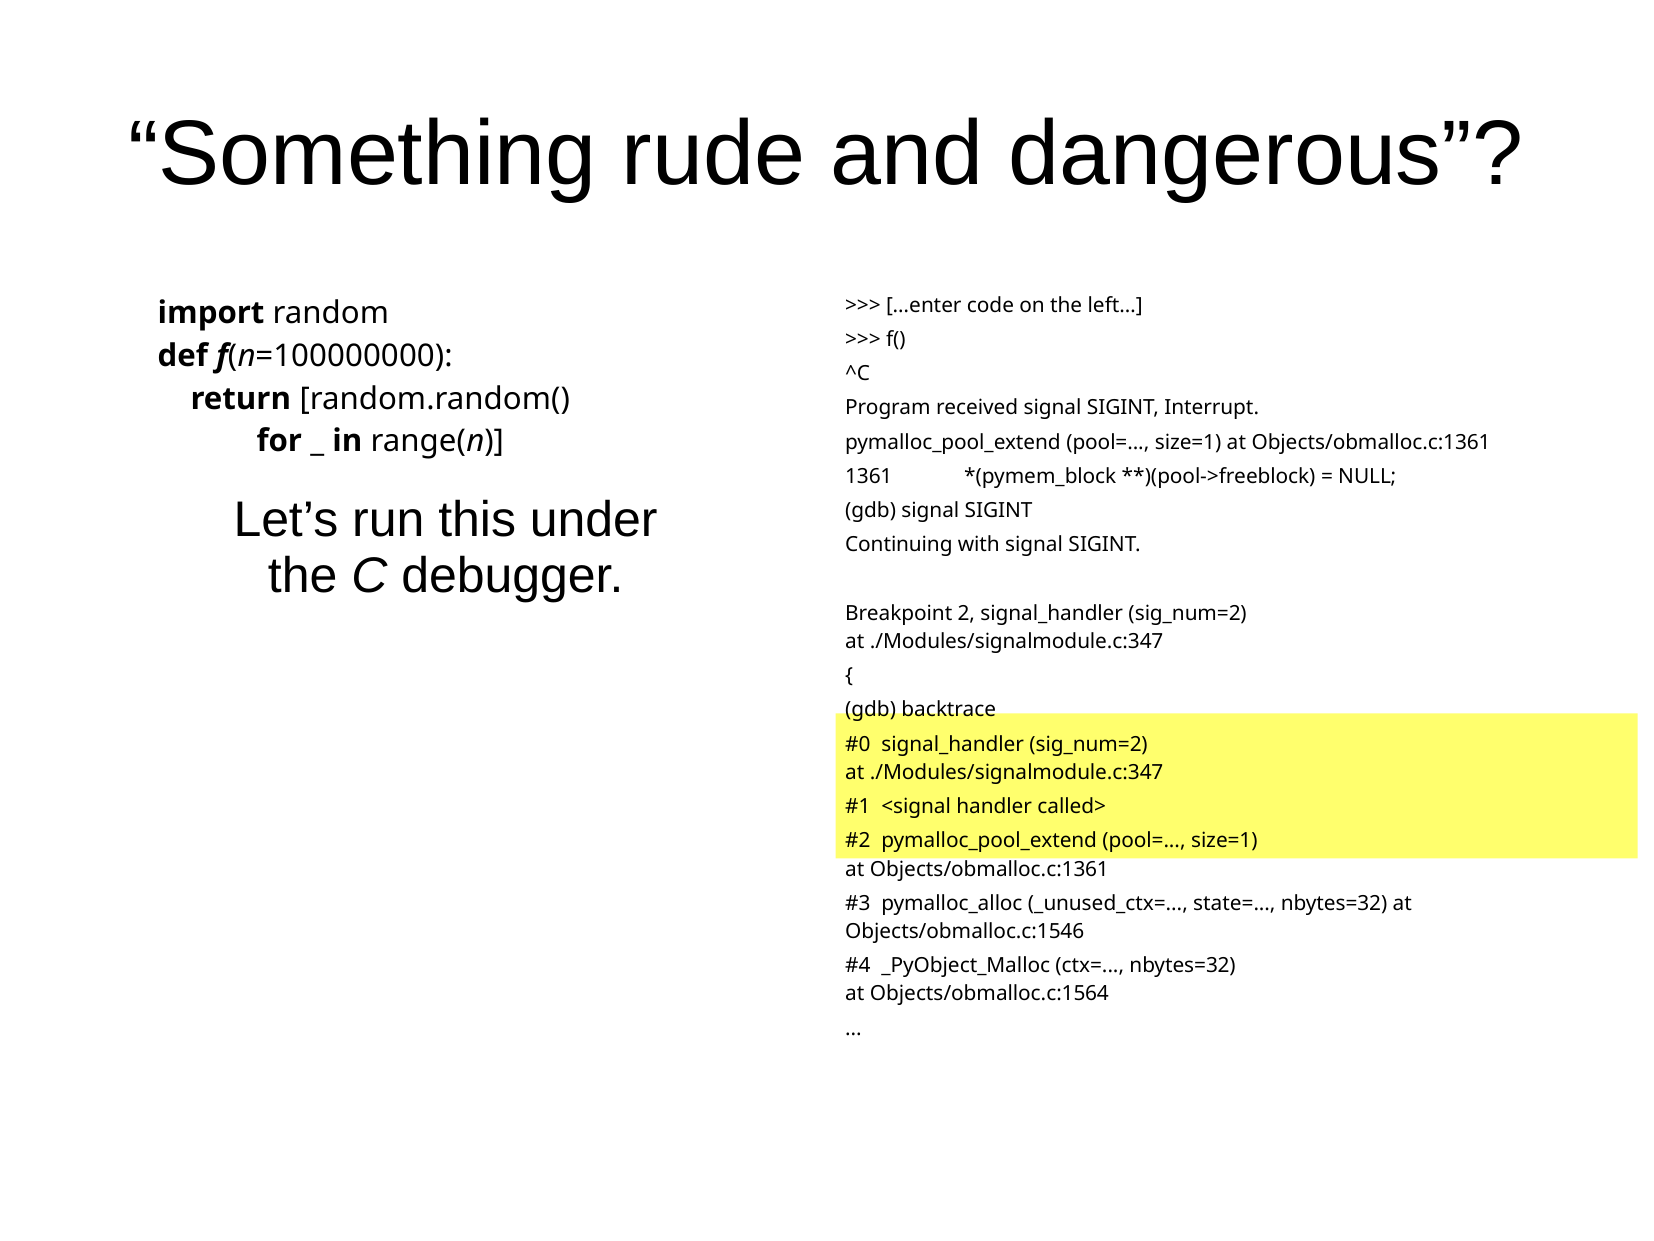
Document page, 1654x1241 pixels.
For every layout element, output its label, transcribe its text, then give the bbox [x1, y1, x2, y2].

title “Something rude and dangerous”? [82, 49, 1571, 257]
list import random def f(n=100000000): return [random.random() for _ in range(n)] Let’s run this under the C debugger. [82, 290, 809, 1201]
list >>> […enter code on the left…] >>> f() ^C Program received signal SIGINT, Interrupt. pymalloc_pool_extend (pool=..., size=1) at Objects/obmalloc.c:1361 1361 *(pymem_block **)(pool->freeblock) = NULL; (gdb) signal SIGINT Continuing with signal SIGINT. Breakpoint 2, signal_handler (sig_num=2) at ./Modules/signalmodule.c:347 { (gdb) backtrace #0 signal_handler (sig_num=2) at ./Modules/signalmodule.c:347 #1 <signal handler called> #2 pymalloc_pool_extend (pool=..., size=1) at Objects/obmalloc.c:1361 #3 pymalloc_alloc (_unused_ctx=..., state=..., nbytes=32) at Objects/obmalloc.c:1546 #4 _PyObject_Malloc (ctx=..., nbytes=32) at Objects/obmalloc.c:1564 ... [845, 290, 1638, 1201]
text_box [835, 713, 845, 859]
